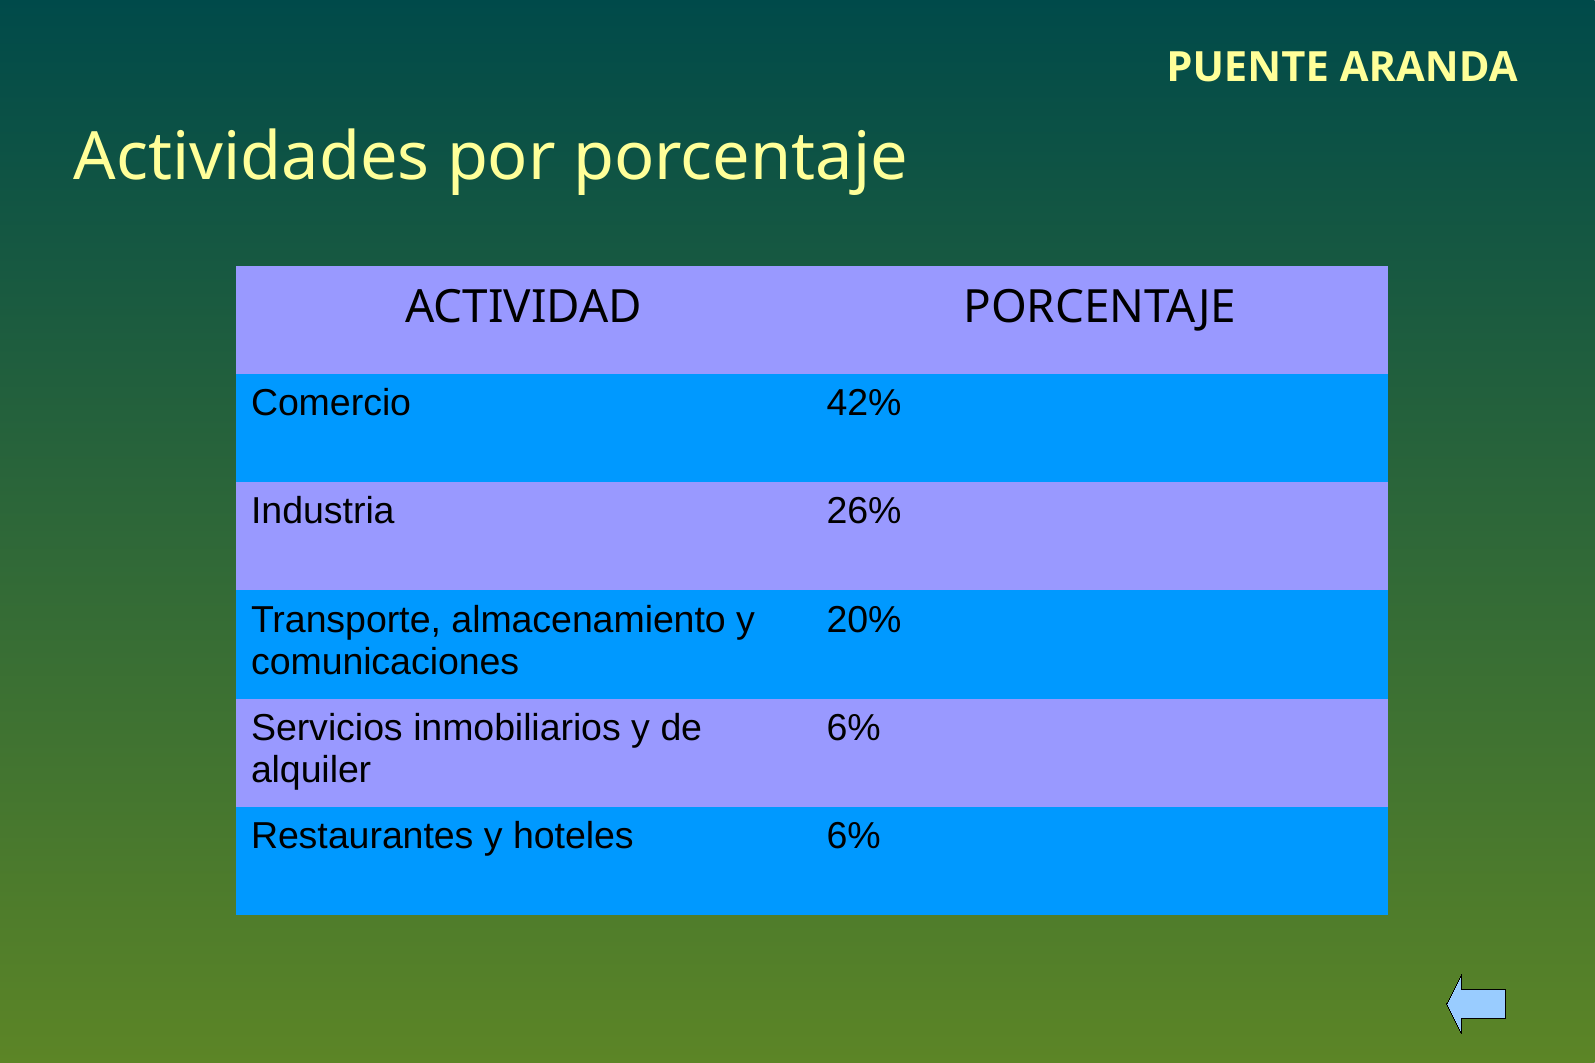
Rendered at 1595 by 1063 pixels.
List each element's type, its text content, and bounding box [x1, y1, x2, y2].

table_cell 20% [812, 590, 1388, 699]
text_box PUENTE ARANDA [1151, 29, 1565, 91]
table_cell Restaurantes y hoteles [236, 807, 812, 915]
text_box [0, 0, 1595, 1063]
text_box Actividades por porcentaje [59, 101, 1418, 958]
table_cell 6% [812, 807, 1388, 915]
table_header PORCENTAJE [812, 266, 1388, 374]
table_cell Industria [236, 482, 812, 590]
table_cell 42% [812, 374, 1388, 482]
table_header ACTIVIDAD [236, 266, 812, 374]
table_cell Transporte, almacenamiento y comunicaciones [236, 590, 812, 699]
table_cell Comercio [236, 374, 812, 482]
table_cell 6% [812, 699, 1388, 807]
table_cell 26% [812, 482, 1388, 590]
table_cell Servicios inmobiliarios y de alquiler [236, 699, 812, 807]
